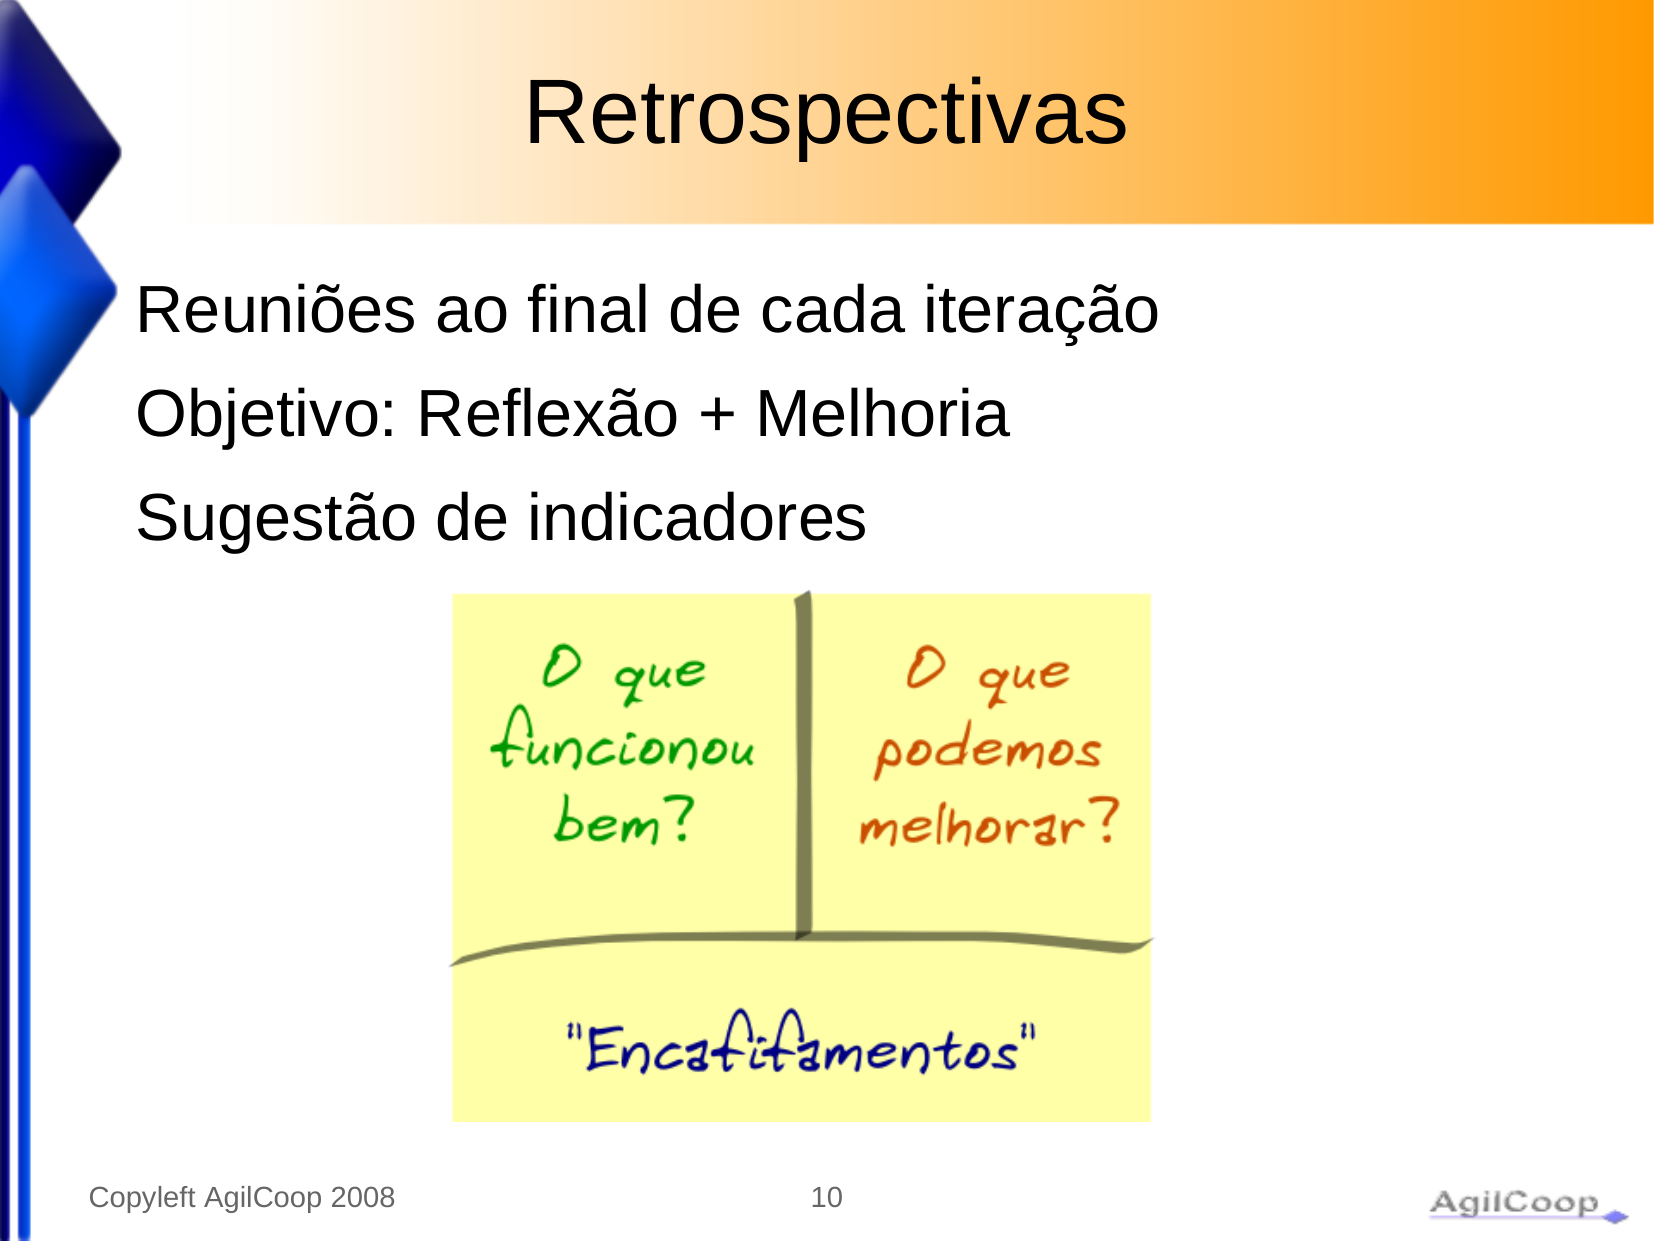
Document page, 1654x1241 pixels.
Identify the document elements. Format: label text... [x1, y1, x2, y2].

list Reuniões ao final de cada iteração Objetivo: Reflexão + Melhoria Sugestão de indicadores [118, 271, 1607, 1123]
picture [0, 0, 1654, 1241]
title Retrospectivas [82, 8, 1571, 216]
